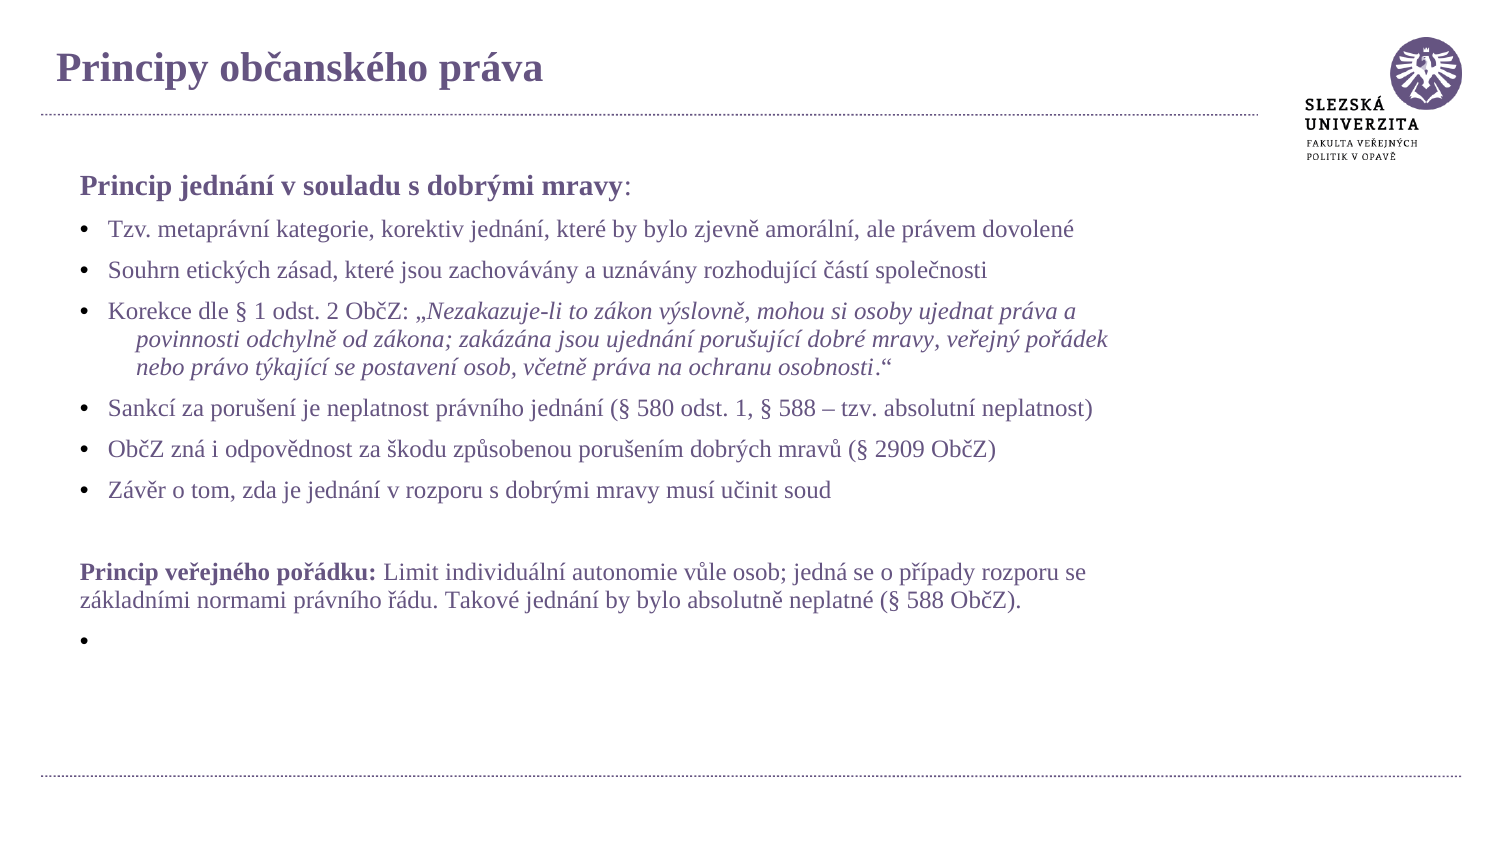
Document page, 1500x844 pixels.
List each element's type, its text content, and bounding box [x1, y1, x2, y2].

text_box Princip jednání v souladu s dobrými mravy: Tzv. metaprávní kategorie, korektiv jednání, které by bylo zjevně amorální, ale právem dovolené Souhrn etických zásad, které jsou zachovávány a uznávány rozhodující částí společnosti Korekce dle § 1 odst. 2 ObčZ: „Nezakazuje-li to zákon výslovně, mohou si osoby ujednat práva a povinnosti odchylně od zákona; zakázána jsou ujednání porušující dobré mravy, veřejný pořádek nebo právo týkající se postavení osob, včetně práva na ochranu osobnosti.“ Sankcí za porušení je neplatnost právního jednání (§ 580 odst. 1, § 588 – tzv. absolutní neplatnost) ObčZ zná i odpovědnost za škodu způsobenou porušením dobrých mravů (§ 2909 ObčZ) Závěr o tom, zda je jednání v rozporu s dobrými mravy musí učinit soud Princip veřejného pořádku: Limit individuální autonomie vůle osob; jedná se o případy rozporu se základními normami právního řádu. Takové jednání by bylo absolutně neplatné (§ 588 ObčZ). [64, 161, 1176, 753]
title Principy občanského práva [41, 32, 1095, 116]
